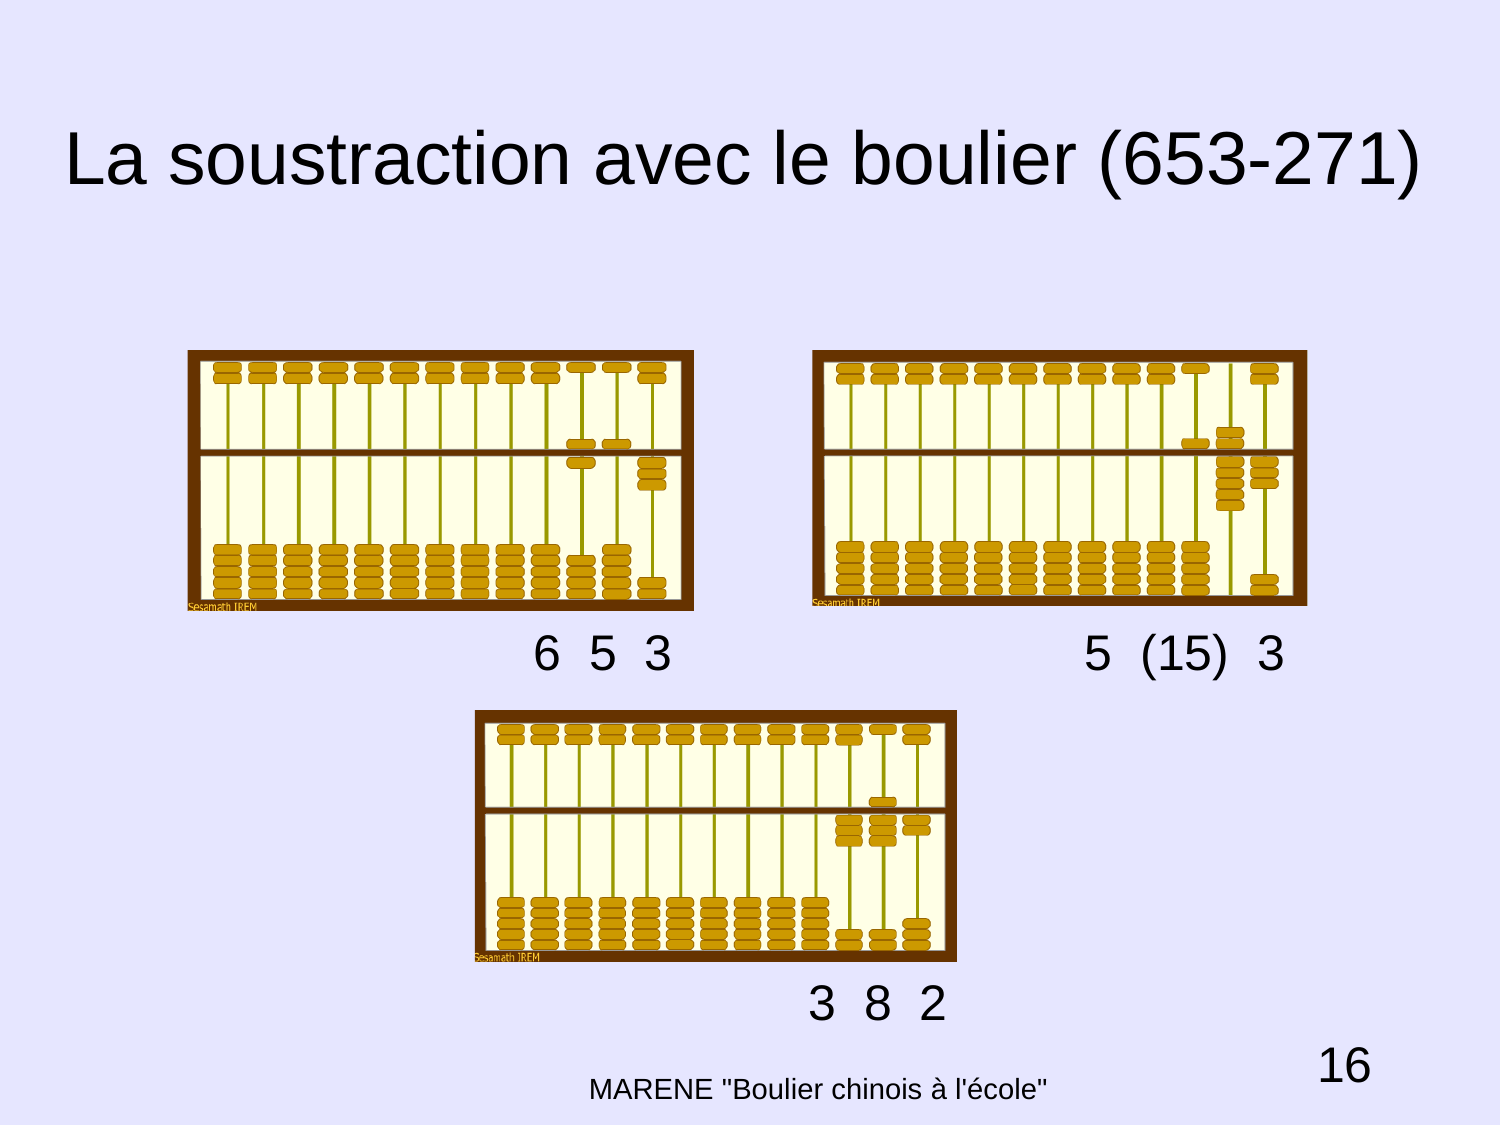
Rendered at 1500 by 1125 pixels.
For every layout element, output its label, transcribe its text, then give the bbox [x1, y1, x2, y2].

title La soustraction avec le boulier (653-271) [47, 60, 1441, 249]
text_box 3 8 2 [662, 962, 963, 1038]
chart [187, 350, 695, 612]
text_box 5 (15) 3 [999, 612, 1301, 688]
chart [474, 710, 958, 963]
text_box 6 5 3 [387, 612, 688, 688]
chart [812, 350, 1309, 606]
